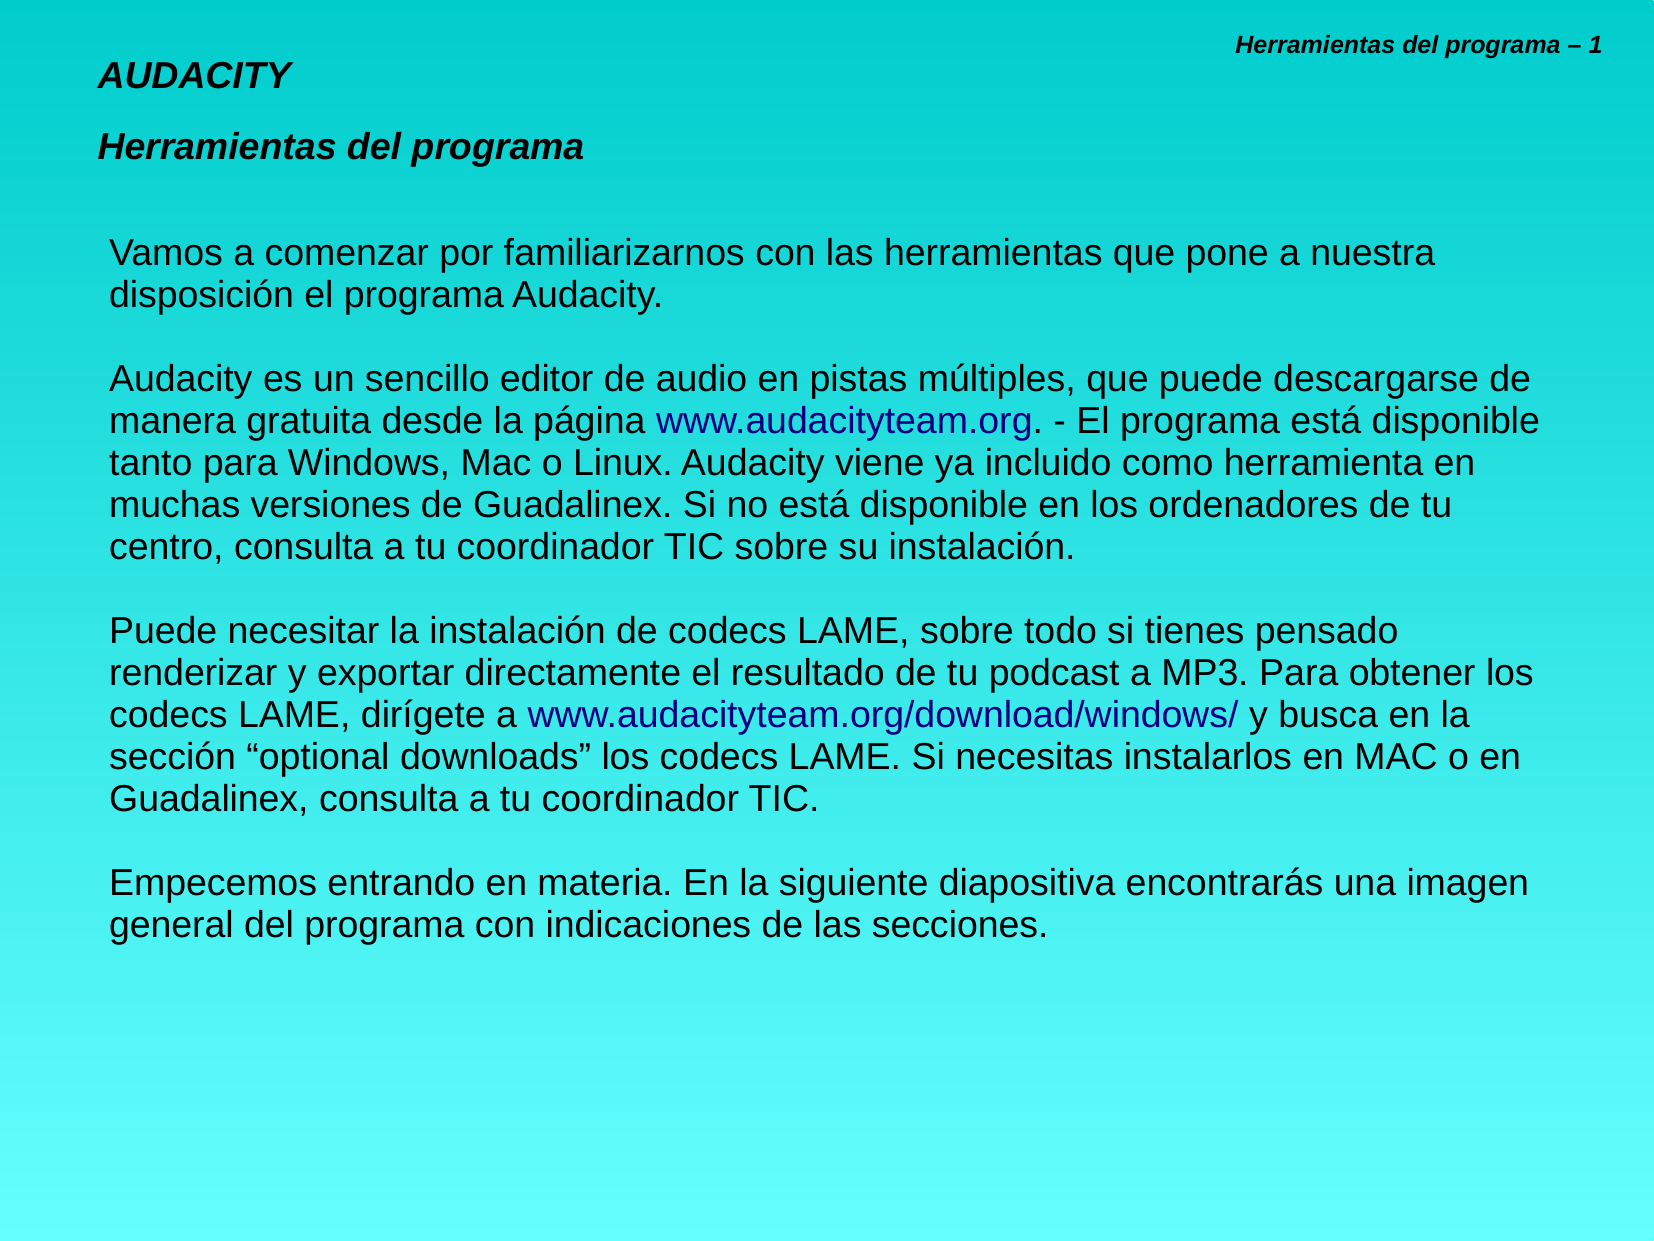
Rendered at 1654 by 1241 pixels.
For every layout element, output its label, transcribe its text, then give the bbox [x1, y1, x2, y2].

text_box Vamos a comenzar por familiarizarnos con las herramientas que pone a nuestra disposición el programa Audacity. Audacity es un sencillo editor de audio en pistas múltiples, que puede descargarse de manera gratuita desde la página www.audacityteam.org. - El programa está disponible tanto para Windows, Mac o Linux. Audacity viene ya incluido como herramienta en muchas versiones de Guadalinex. Si no está disponible en los ordenadores de tu centro, consulta a tu coordinador TIC sobre su instalación. Puede necesitar la instalación de codecs LAME, sobre todo si tienes pensado renderizar y exportar directamente el resultado de tu podcast a MP3. Para obtener los codecs LAME, dirígete a www.audacityteam.org/download/windows/ y busca en la sección “optional downloads” los codecs LAME. Si necesitas instalarlos en MAC o en Guadalinex, consulta a tu coordinador TIC. Empecemos entrando en materia. En la siguiente diapositiva encontrarás una imagen general del programa con indicaciones de las secciones. [94, 224, 1571, 946]
text_box Herramientas del programa – 1 [992, 23, 1619, 67]
text_box Herramientas del programa [82, 118, 626, 175]
text_box AUDACITY [82, 47, 674, 104]
